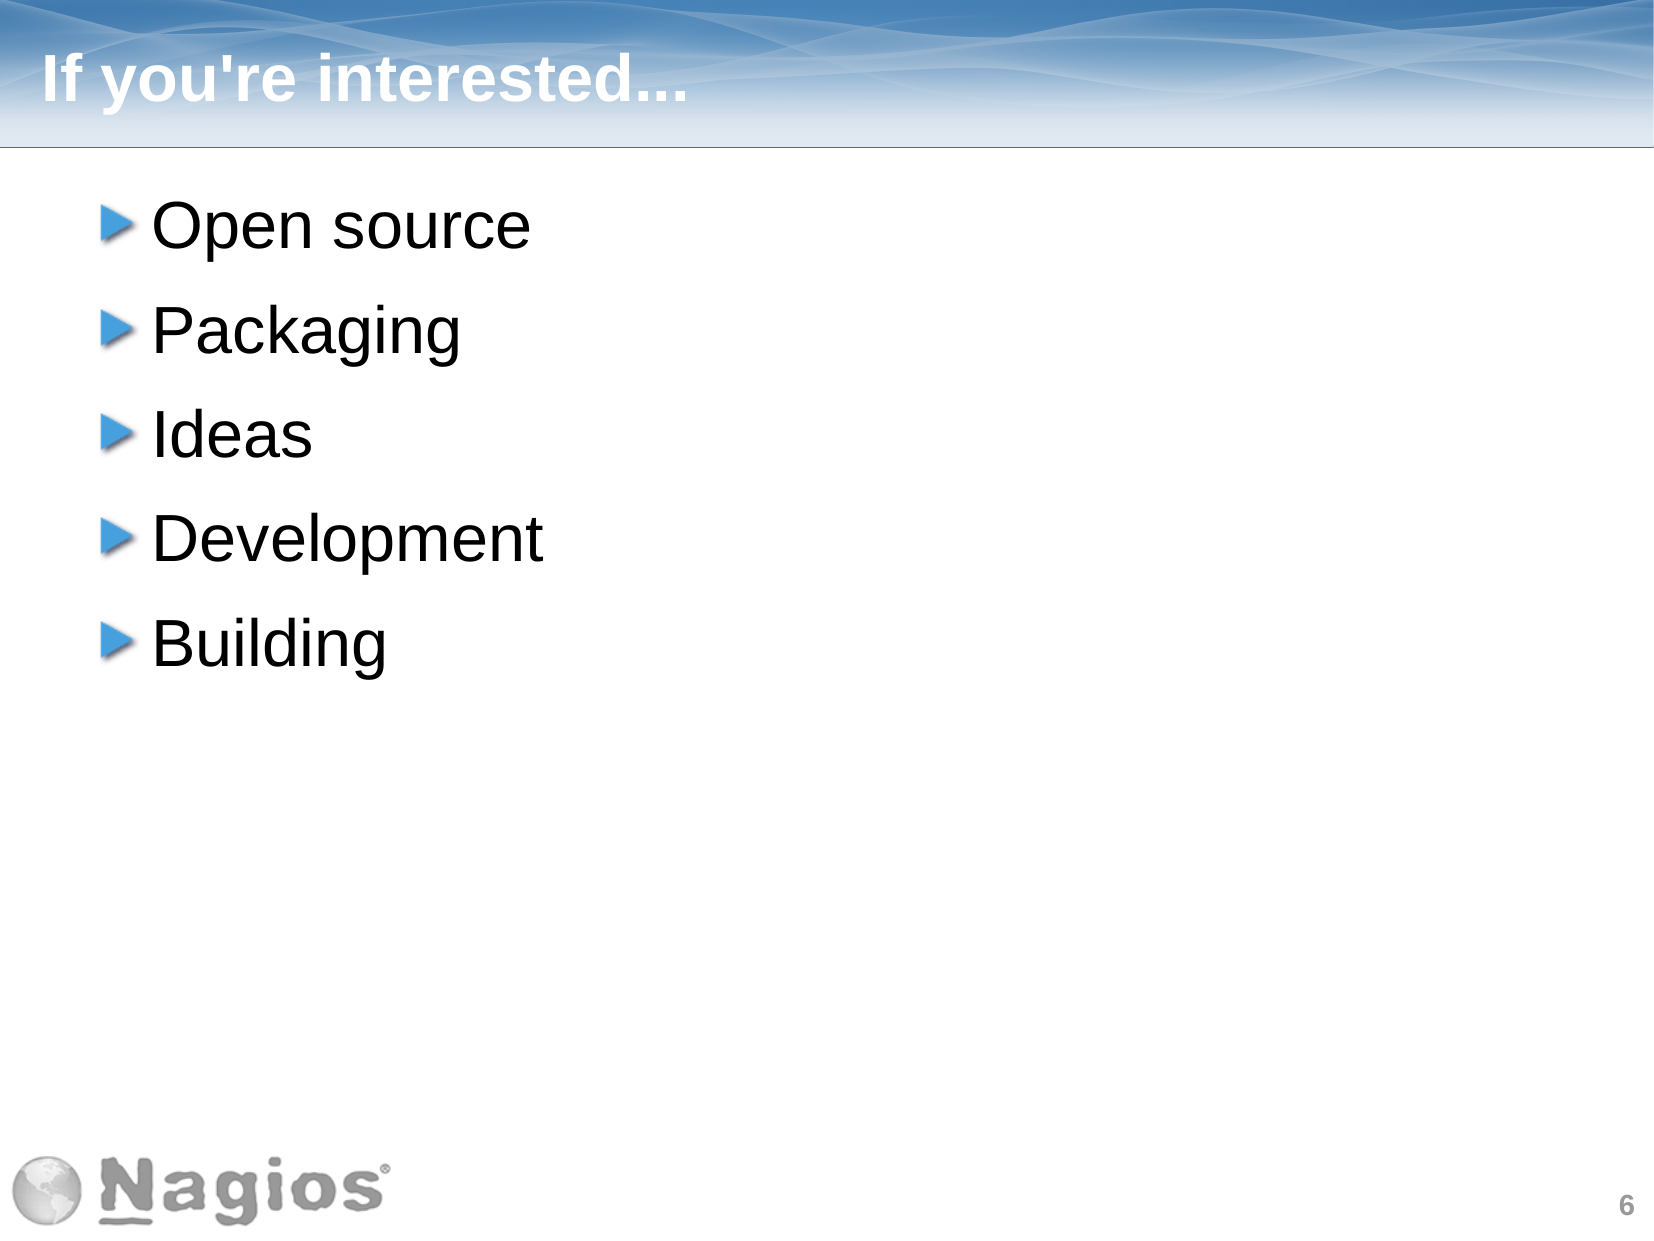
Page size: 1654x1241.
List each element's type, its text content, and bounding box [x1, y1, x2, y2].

title If you're interested... [41, 29, 1248, 127]
picture [5, 1143, 400, 1239]
picture [0, 0, 1654, 147]
list Open source Packaging Ideas Development Building [80, 188, 1569, 1007]
